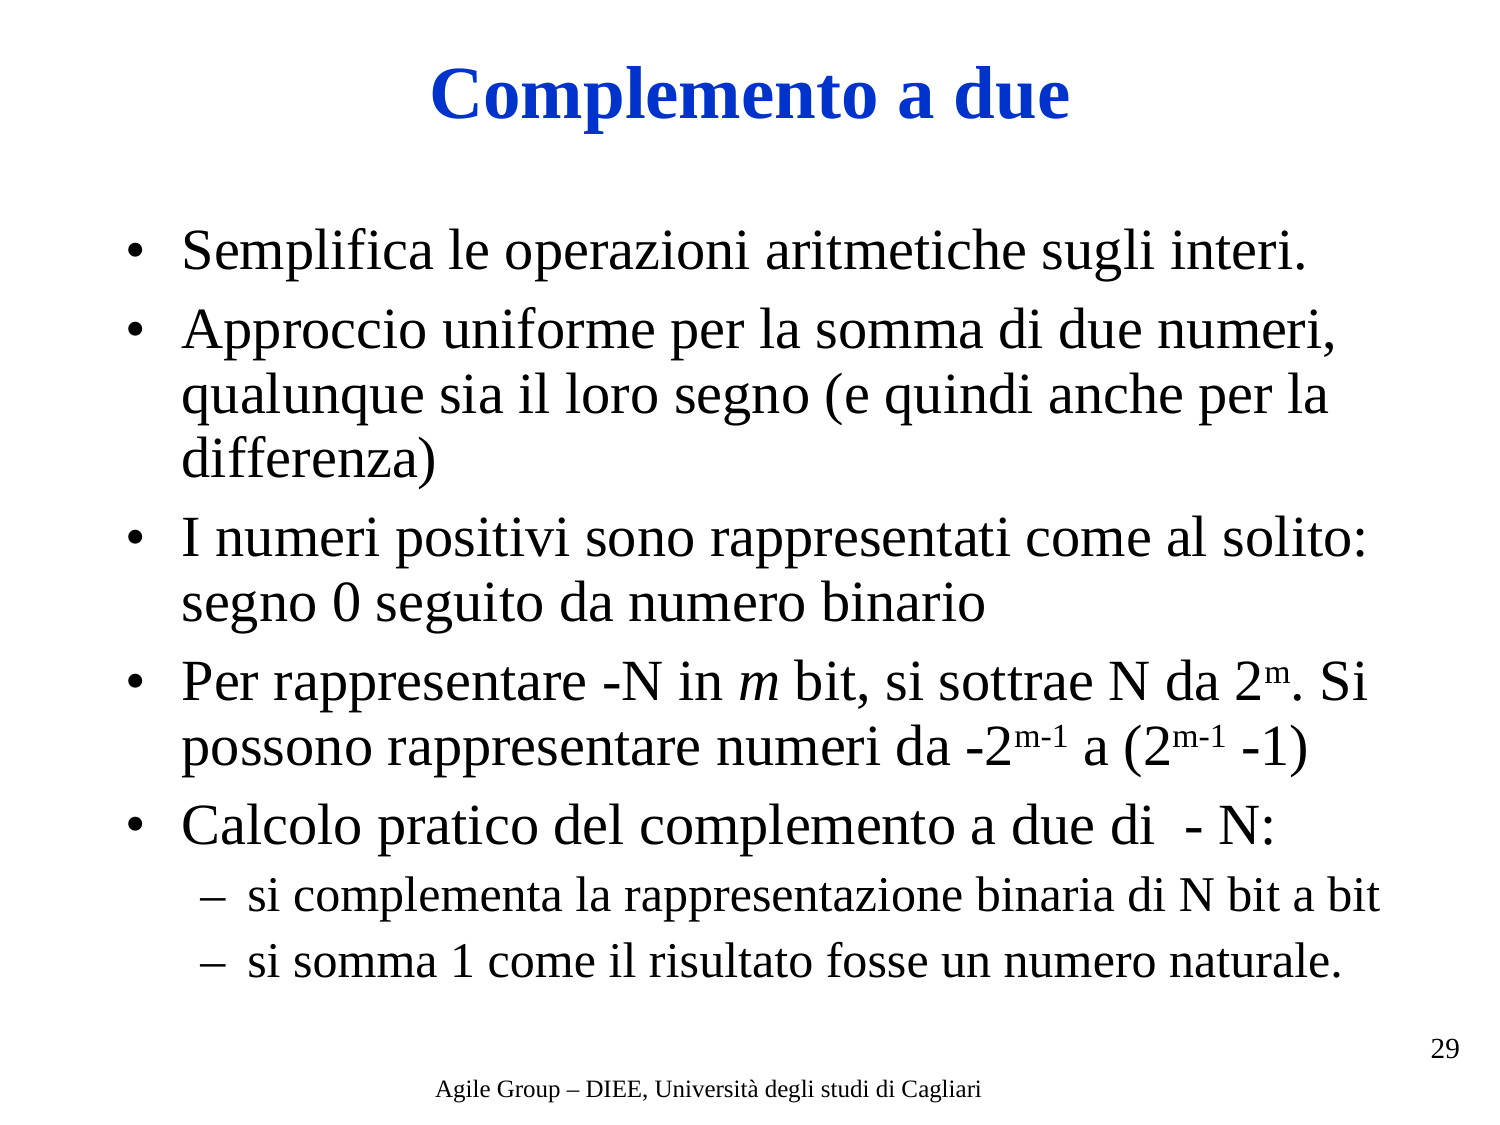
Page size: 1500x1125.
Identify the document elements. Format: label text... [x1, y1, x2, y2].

title Complemento a due [112, 12, 1388, 175]
list Semplifica le operazioni aritmetiche sugli interi. Approccio uniforme per la somma di due numeri, qualunque sia il loro segno (e quindi anche per la differenza) I numeri positivi sono rappresentati come al solito: segno 0 seguito da numero binario Per rappresentare -N in m bit, si sottrae N da 2m. Si possono rappresentare numeri da -2m-1 a (2m-1 -1) Calcolo pratico del complemento a due di - N: si complementa la rappresentazione binaria di N bit a bit si somma 1 come il risultato fosse un numero naturale. [110, 209, 1463, 996]
